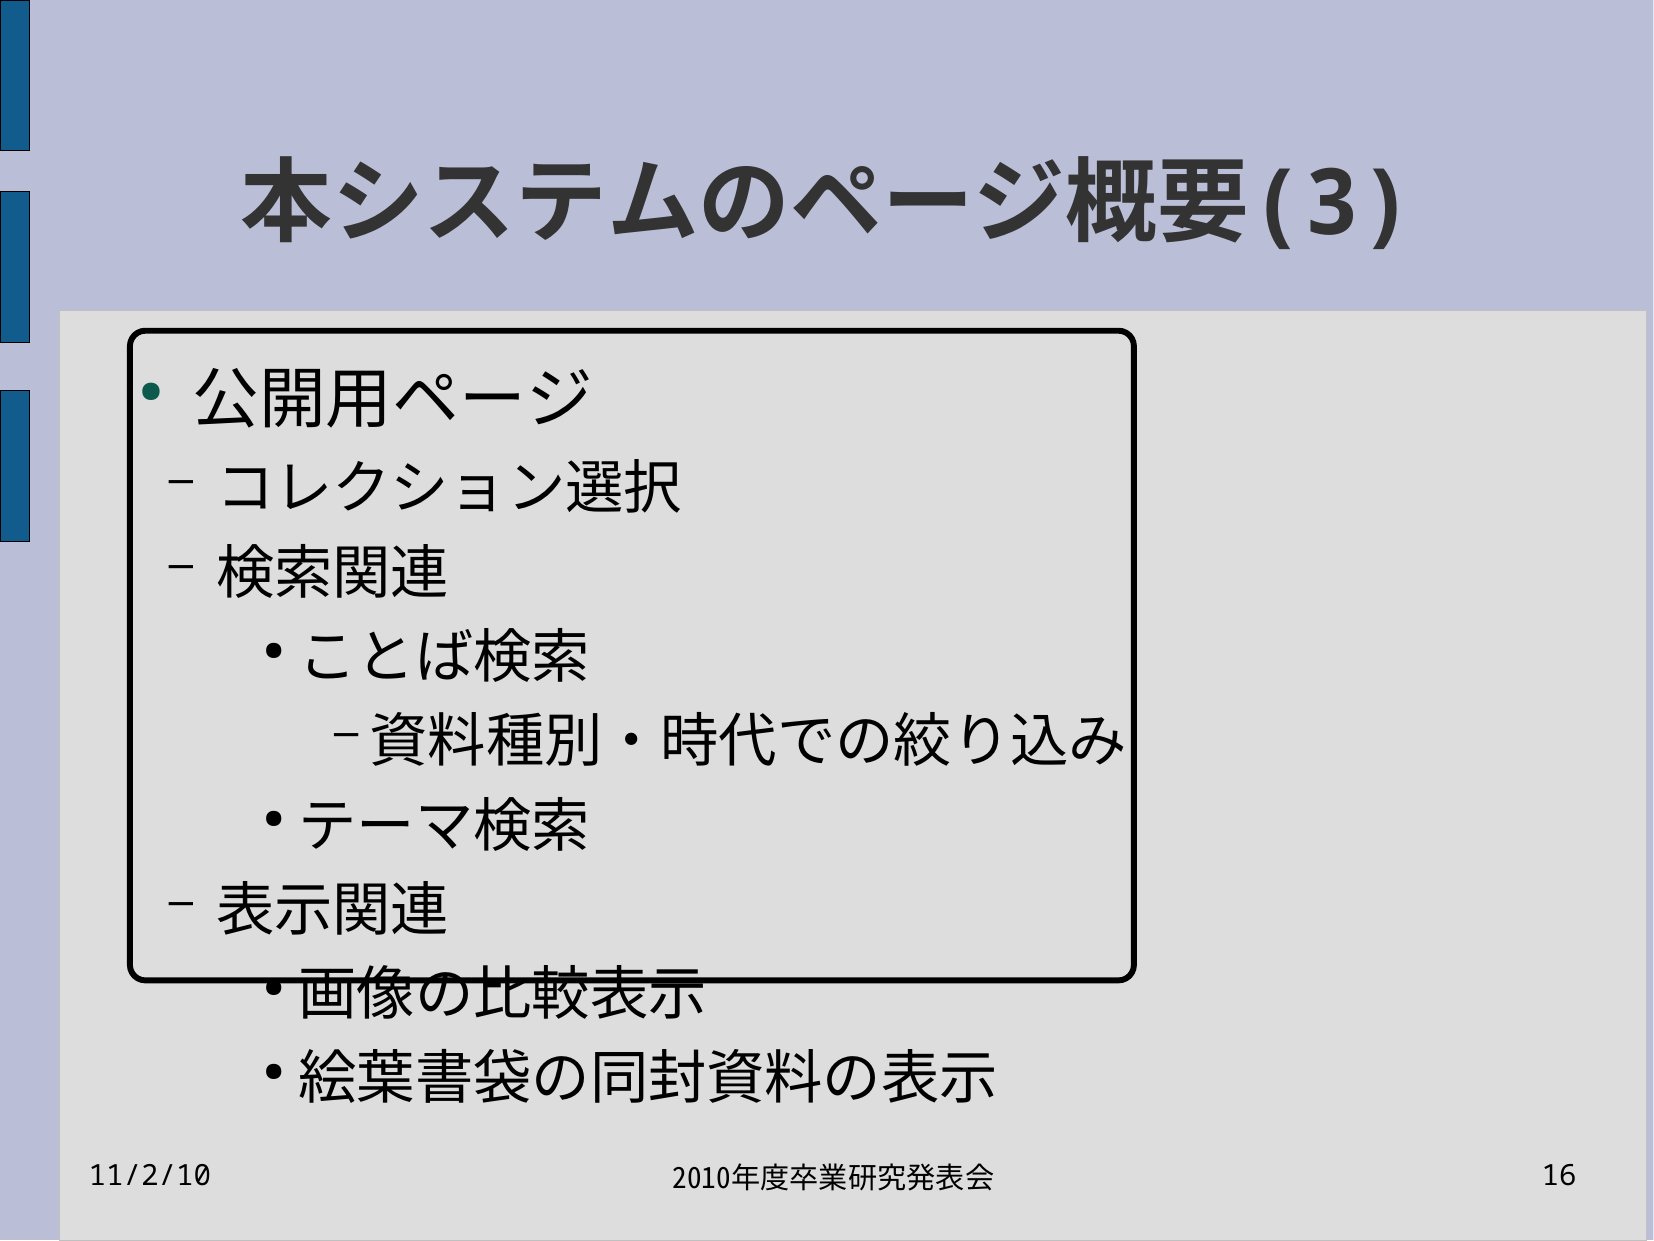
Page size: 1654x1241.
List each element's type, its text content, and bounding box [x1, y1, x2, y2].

text_box [129, 330, 1134, 981]
list 公開用ページ コレクション選択 検索関連 ことば検索 資料種別・時代での絞り込み テーマ検索 表示関連 画像の比較表示 絵葉書袋の同封資料の表示 [121, 344, 1534, 1164]
title 本システムのページ概要(3) [121, 91, 1534, 299]
